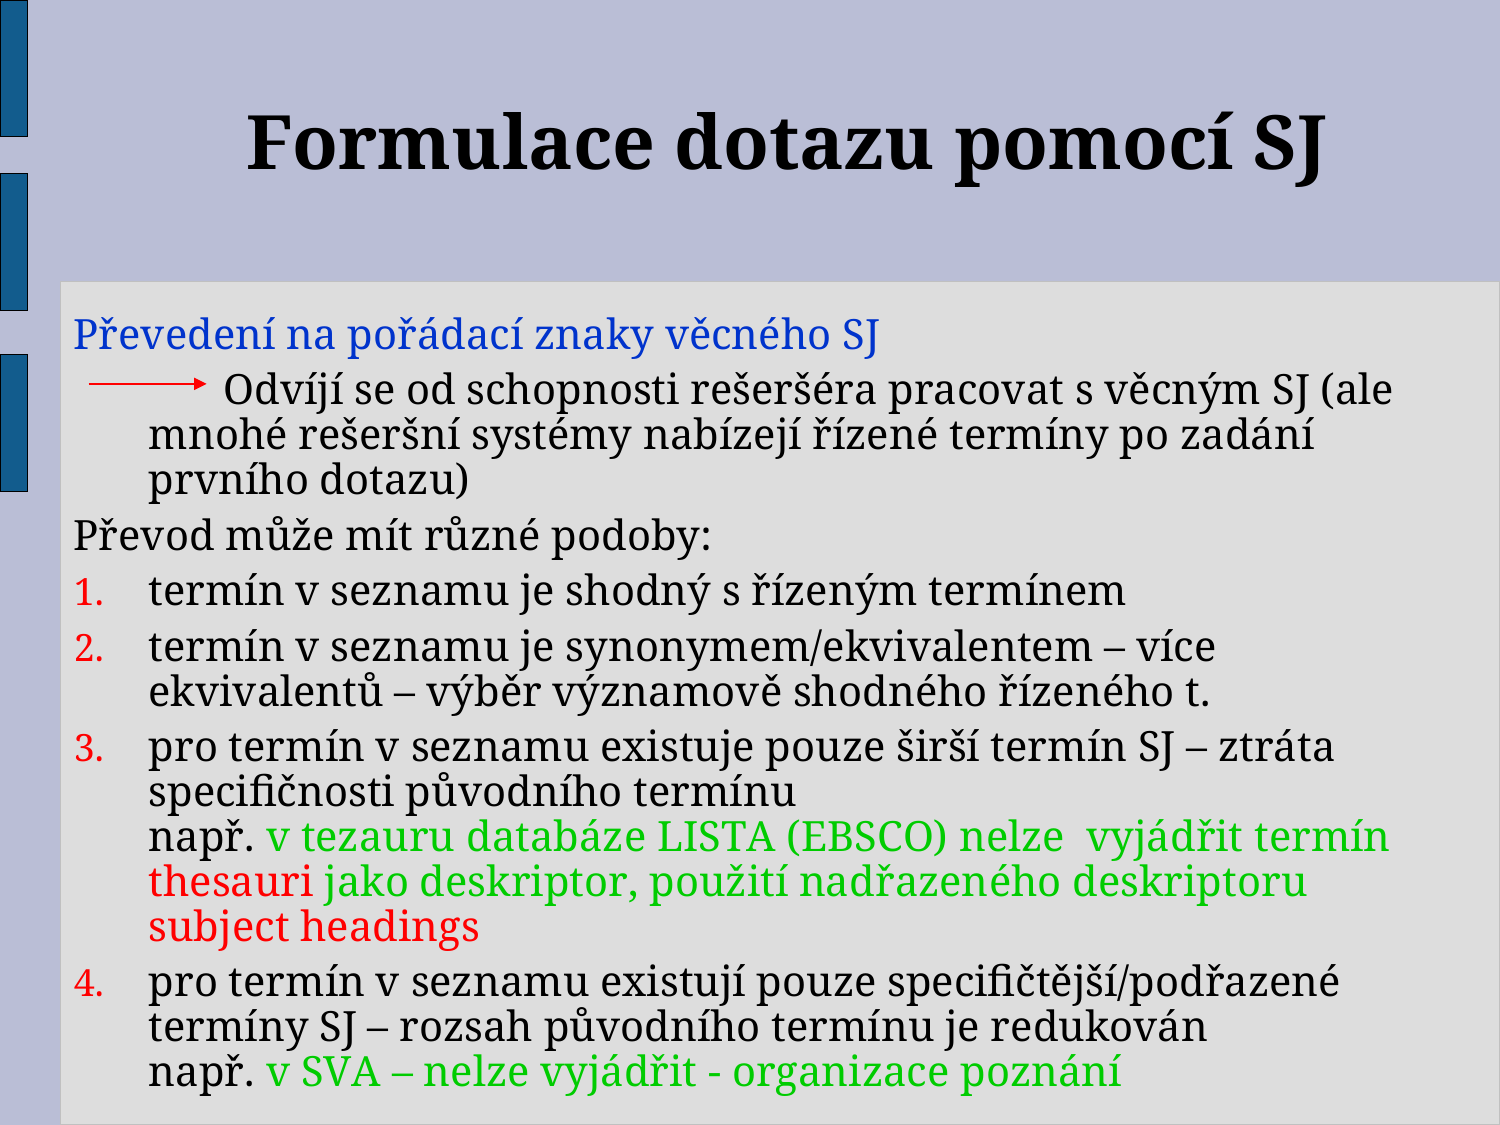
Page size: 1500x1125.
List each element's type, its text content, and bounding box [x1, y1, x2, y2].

list Převedení na pořádací znaky věcného SJ Odvíjí se od schopnosti rešeršéra pracovat s věcným SJ (ale mnohé rešeršní systémy nabízejí řízené termíny po zadání prvního dotazu) Převod může mít různé podoby: termín v seznamu je shodný s řízeným termínem termín v seznamu je synonymem/ekvivalentem – více ekvivalentů – výběr významově shodného řízeného t. pro termín v seznamu existuje pouze širší termín SJ – ztráta specifičnosti původního termínu např. v tezauru databáze LISTA (EBSCO) nelze vyjádřit termín thesauri jako deskriptor, použití nadřazeného deskriptoru subject headings pro termín v seznamu existují pouze specifičtější/podřazené termíny SJ – rozsah původního termínu je redukován např. v SVA – nelze vyjádřit - organizace poznání [59, 305, 1418, 1125]
title Formulace dotazu pomocí SJ [150, 45, 1426, 234]
